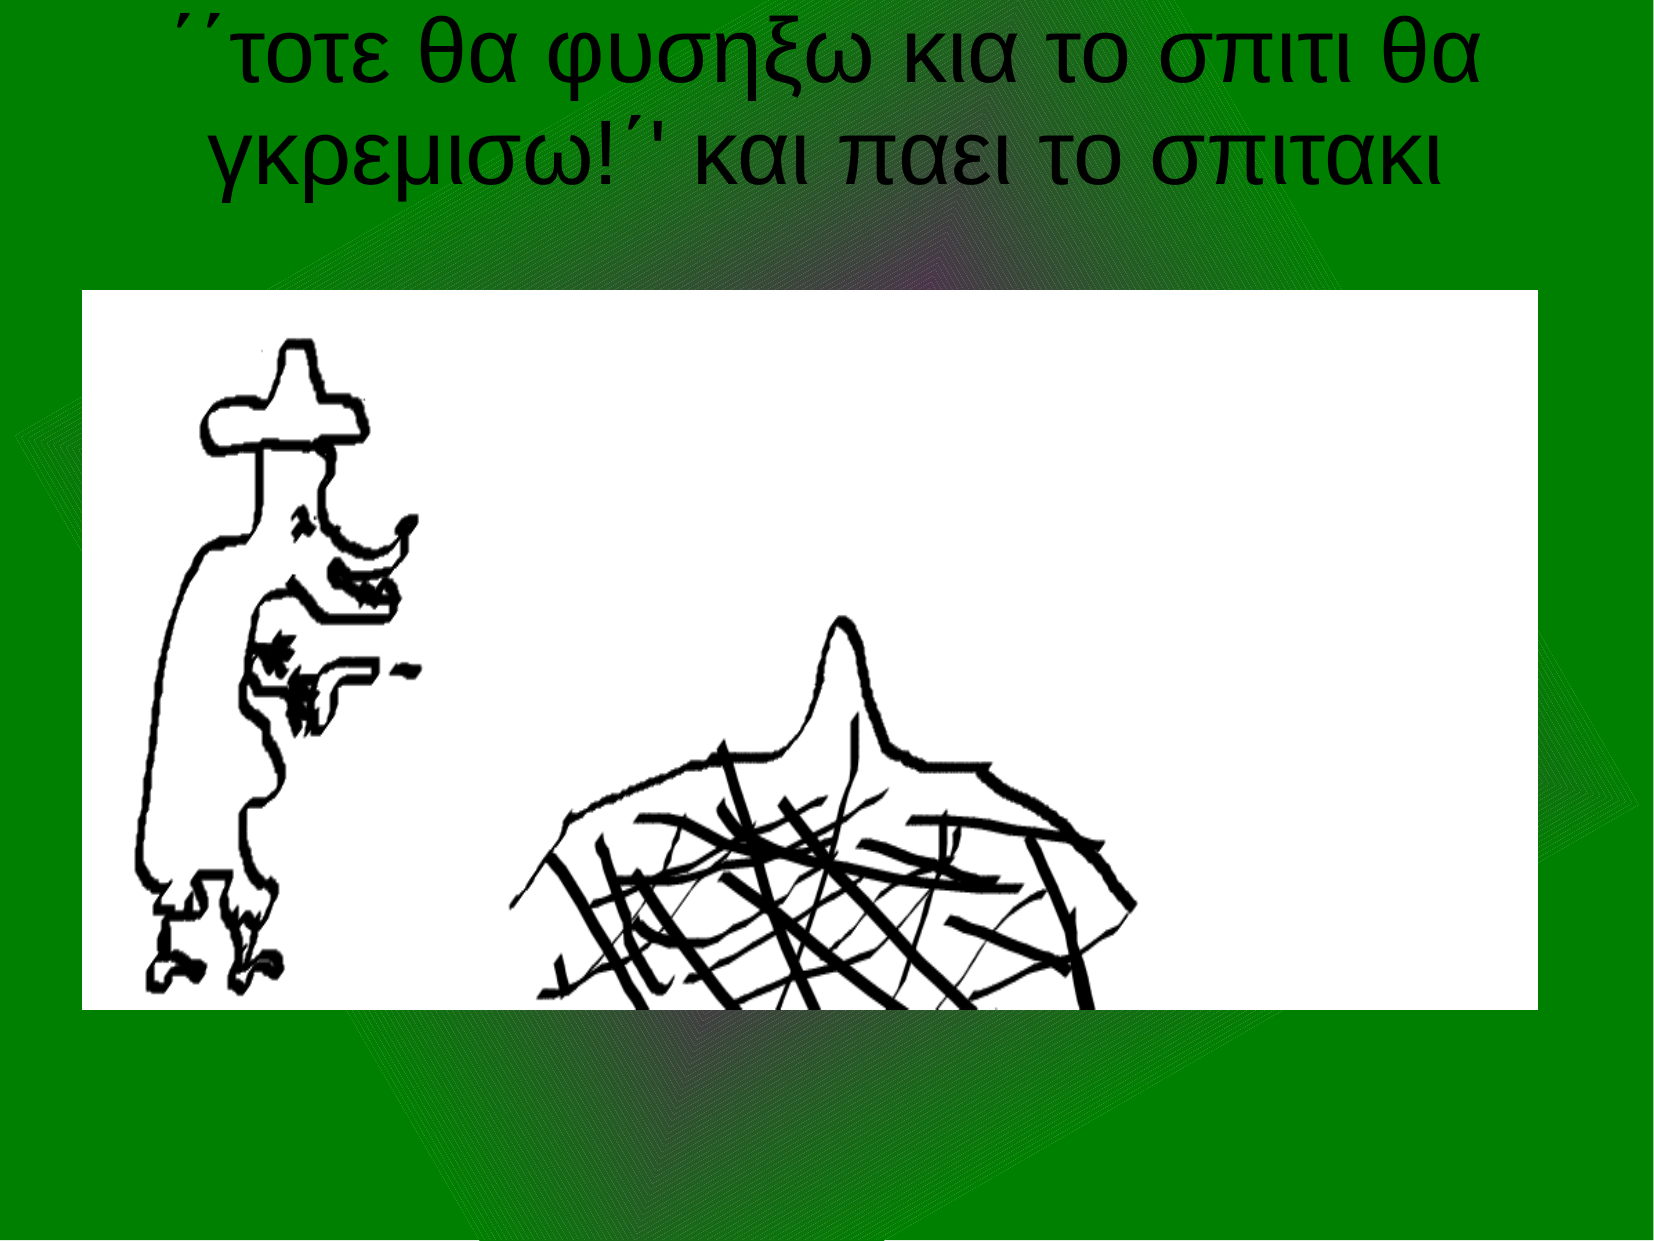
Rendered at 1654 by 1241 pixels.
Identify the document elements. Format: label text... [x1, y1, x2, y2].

title ΄΄τοτε θα φυσηξω κια το σπιτι θα γκρεμισω!΄' και παει το σπιτακι [82, 0, 1571, 307]
picture [82, 290, 1538, 1010]
